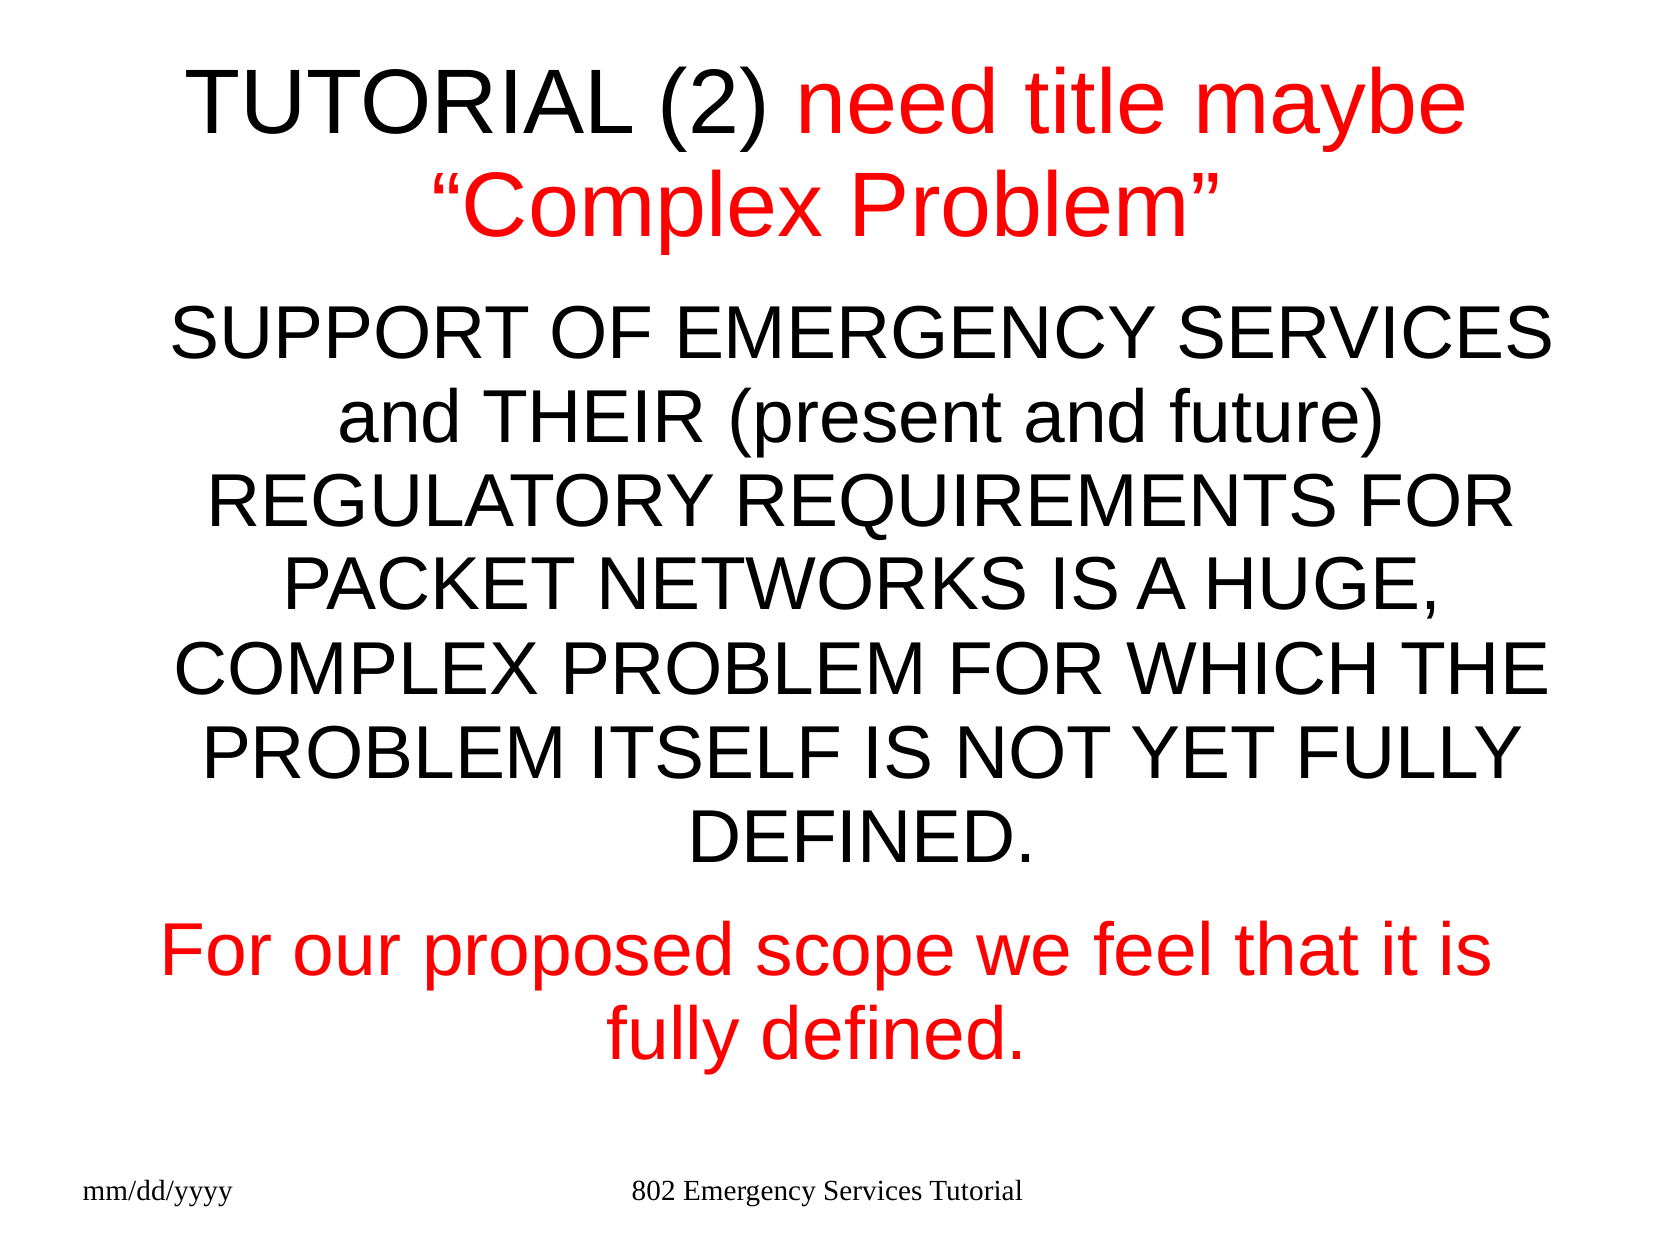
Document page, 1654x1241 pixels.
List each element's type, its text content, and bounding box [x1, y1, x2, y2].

list SUPPORT OF EMERGENCY SERVICES and THEIR (present and future) REGULATORY REQUIREMENTS FOR PACKET NETWORKS IS A HUGE, COMPLEX PROBLEM FOR WHICH THE PROBLEM ITSELF IS NOT YET FULLY DEFINED. For our proposed scope we feel that it is fully defined. [82, 290, 1571, 1180]
title TUTORIAL (2) need title maybe “Complex Problem” [82, 50, 1571, 256]
